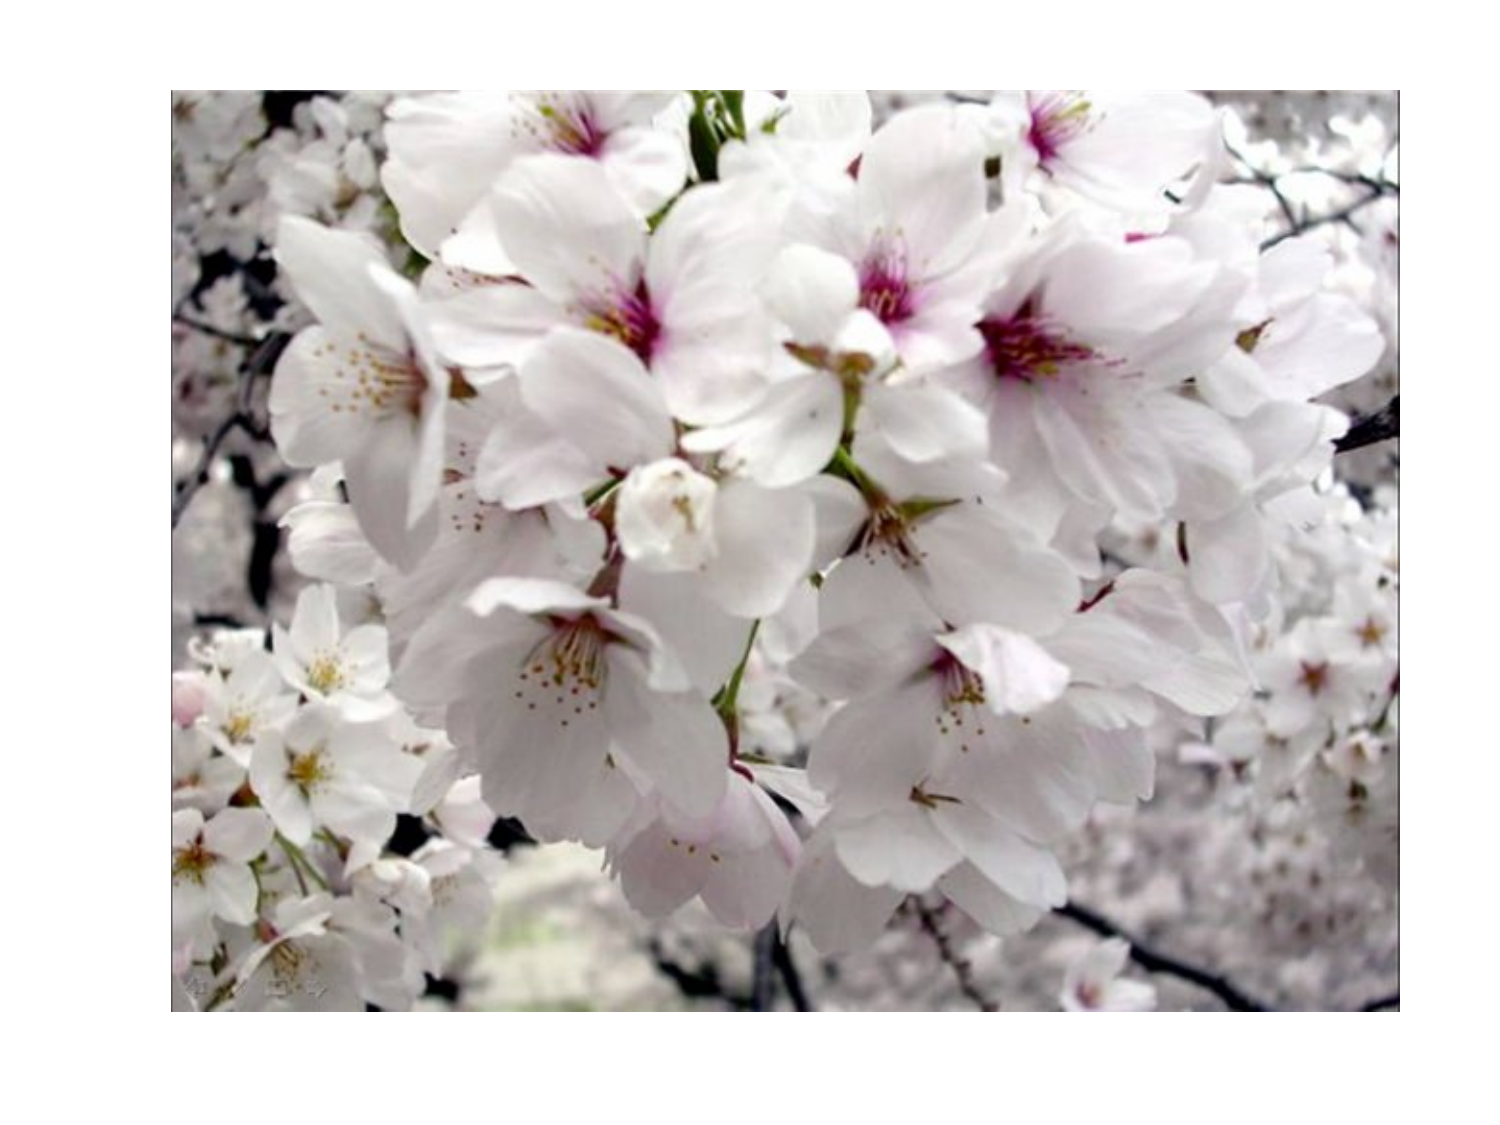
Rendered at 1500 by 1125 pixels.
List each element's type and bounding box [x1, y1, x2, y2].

picture [171, 90, 1400, 1012]
